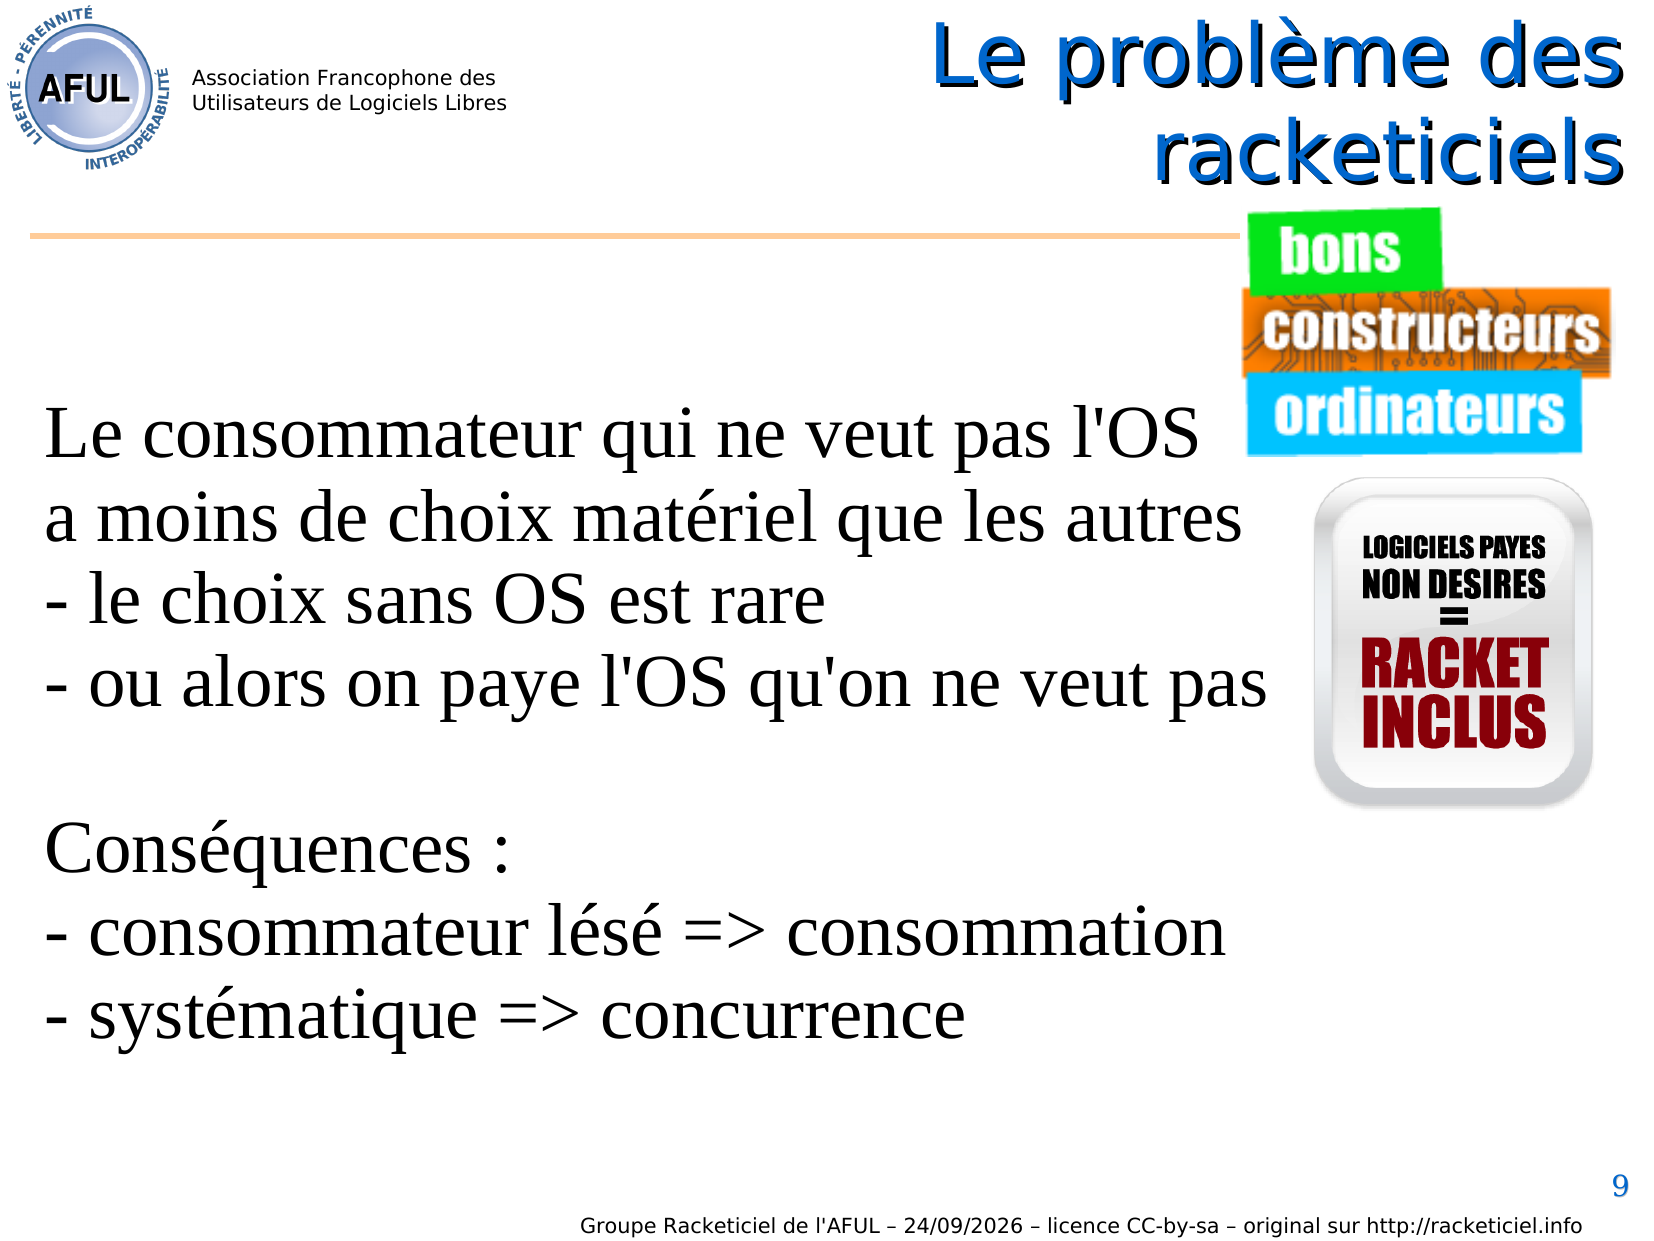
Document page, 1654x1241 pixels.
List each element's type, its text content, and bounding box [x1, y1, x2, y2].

text_box Le consommateur qui ne veut pas l'OS a moins de choix matériel que les autres - le choix sans OS est rare - ou alors on paye l'OS qu'on ne veut pas Conséquences : - consommateur lésé => consommation - systématique => concurrence [29, 383, 1312, 1125]
picture [0, 0, 178, 178]
title Le problème des racketiciels [501, 7, 1625, 200]
picture [1240, 206, 1616, 457]
picture [1299, 458, 1610, 827]
